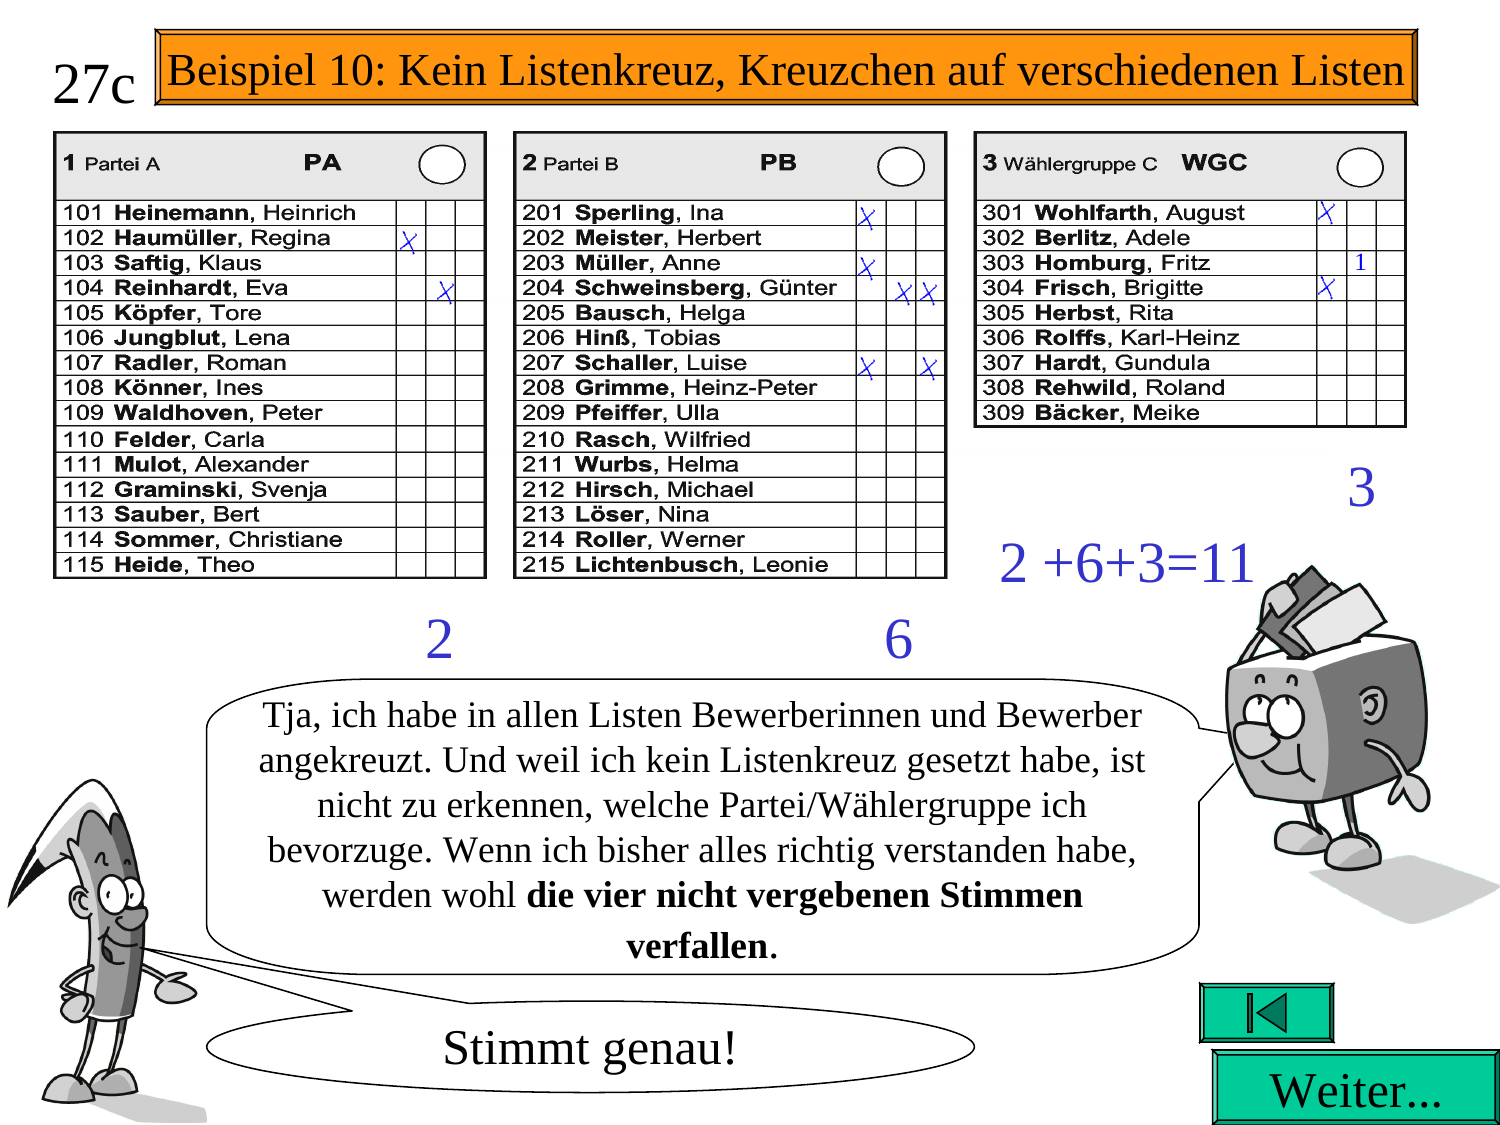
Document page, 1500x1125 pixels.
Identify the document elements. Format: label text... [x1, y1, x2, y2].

picture [1210, 516, 1500, 924]
text_box 27c [37, 37, 163, 138]
text_box 2 [410, 592, 511, 668]
text_box 3 [1332, 440, 1433, 516]
picture [53, 131, 1407, 579]
text_box Tja, ich habe in allen Listen Bewerberinnen und Bewerber angekreuzt. Und weil ich kein Listenkreuz gesetzt habe, ist nicht zu erkennen, welche Partei/Wählergruppe ich bevorzuge. Wenn ich bisher alles richtig verstanden habe, werden wohl die vier nicht vergebenen Stimmen verfallen. [206, 679, 1210, 975]
text_box Weiter... [1218, 1055, 1495, 1120]
text_box Beispiel 10: Kein Listenkreuz, Kreuzchen auf verschiedenen Listen [161, 35, 1412, 99]
picture [3, 770, 207, 1123]
text_box Stimmt genau! [140, 947, 975, 1093]
text_box 2 +6+3=11 [984, 516, 1372, 592]
text_box 1 [1339, 237, 1403, 300]
text_box 6 [870, 592, 970, 668]
